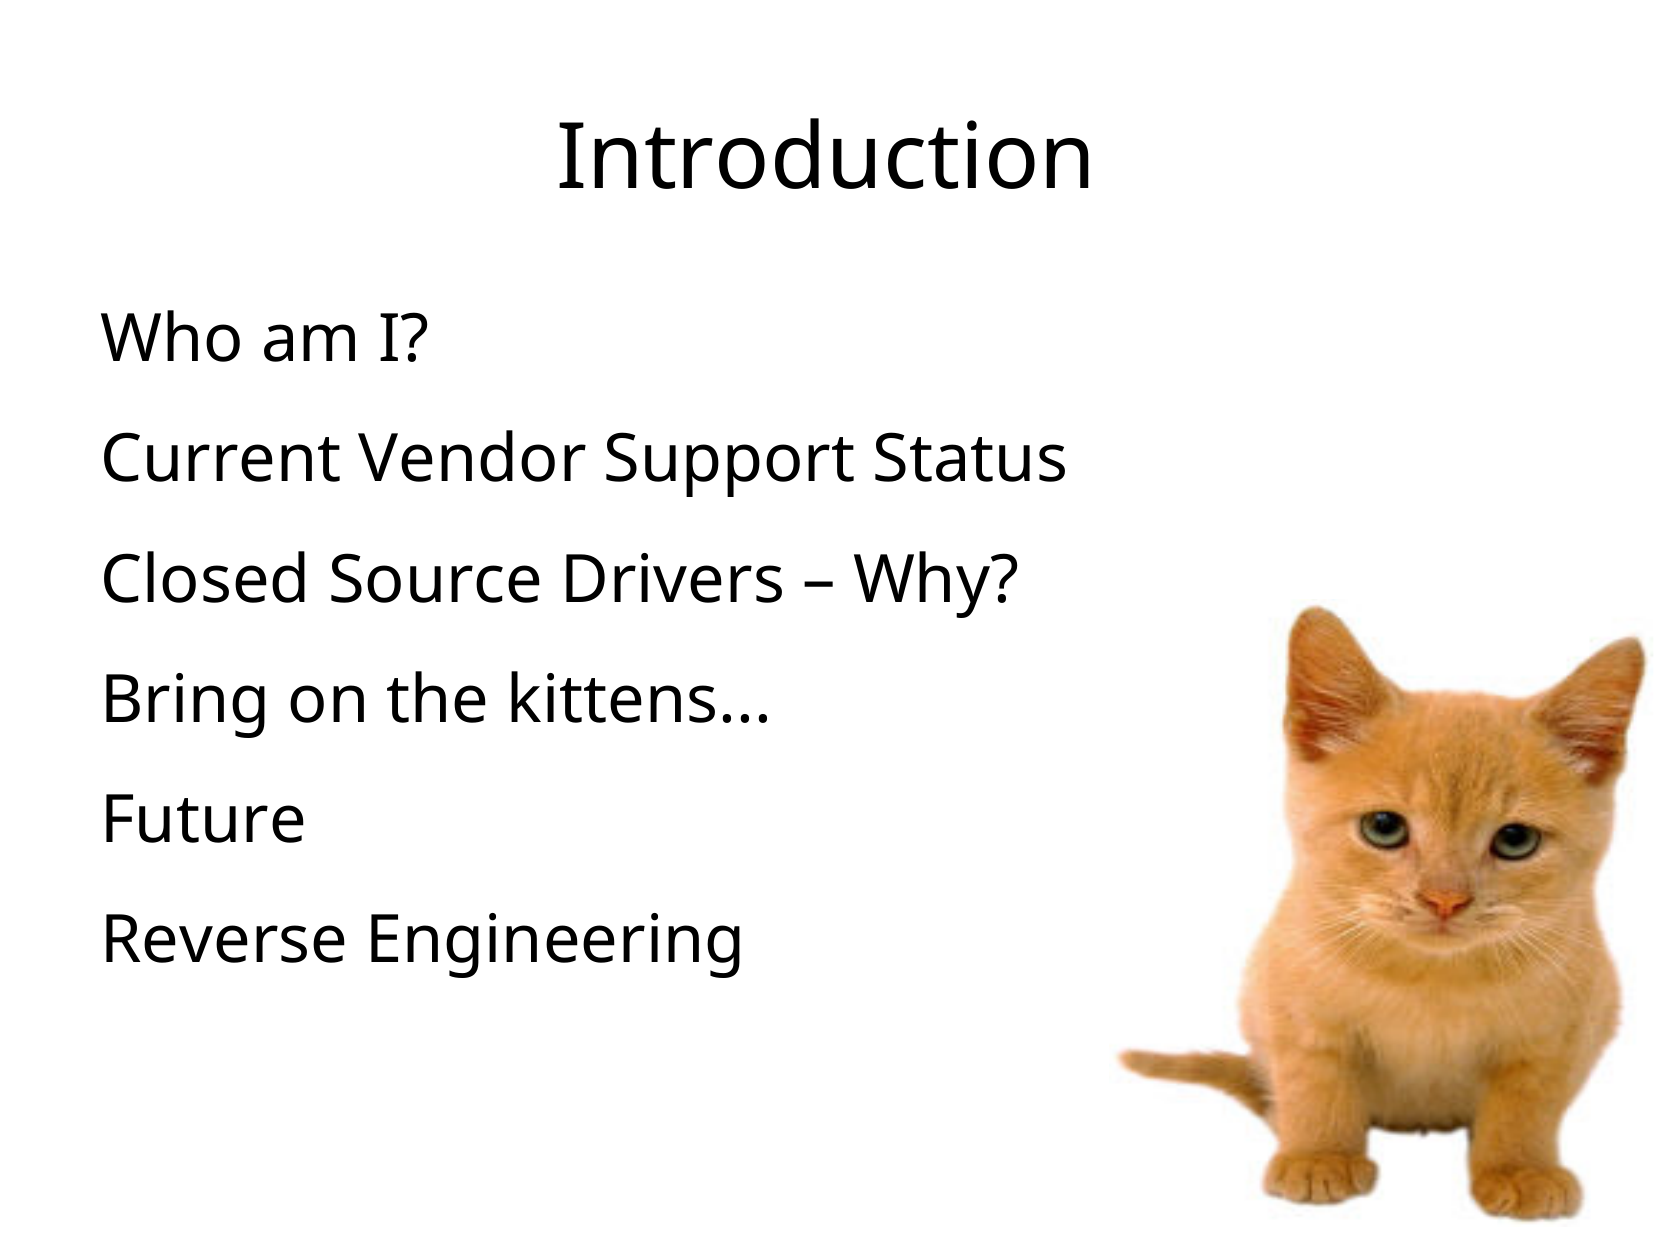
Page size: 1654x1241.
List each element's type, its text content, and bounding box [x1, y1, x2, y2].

list Who am I? Current Vendor Support Status Closed Source Drivers – Why? Bring on the kittens... Future Reverse Engineering [82, 290, 1571, 1109]
title Introduction [82, 49, 1571, 257]
picture [1109, 599, 1654, 1227]
